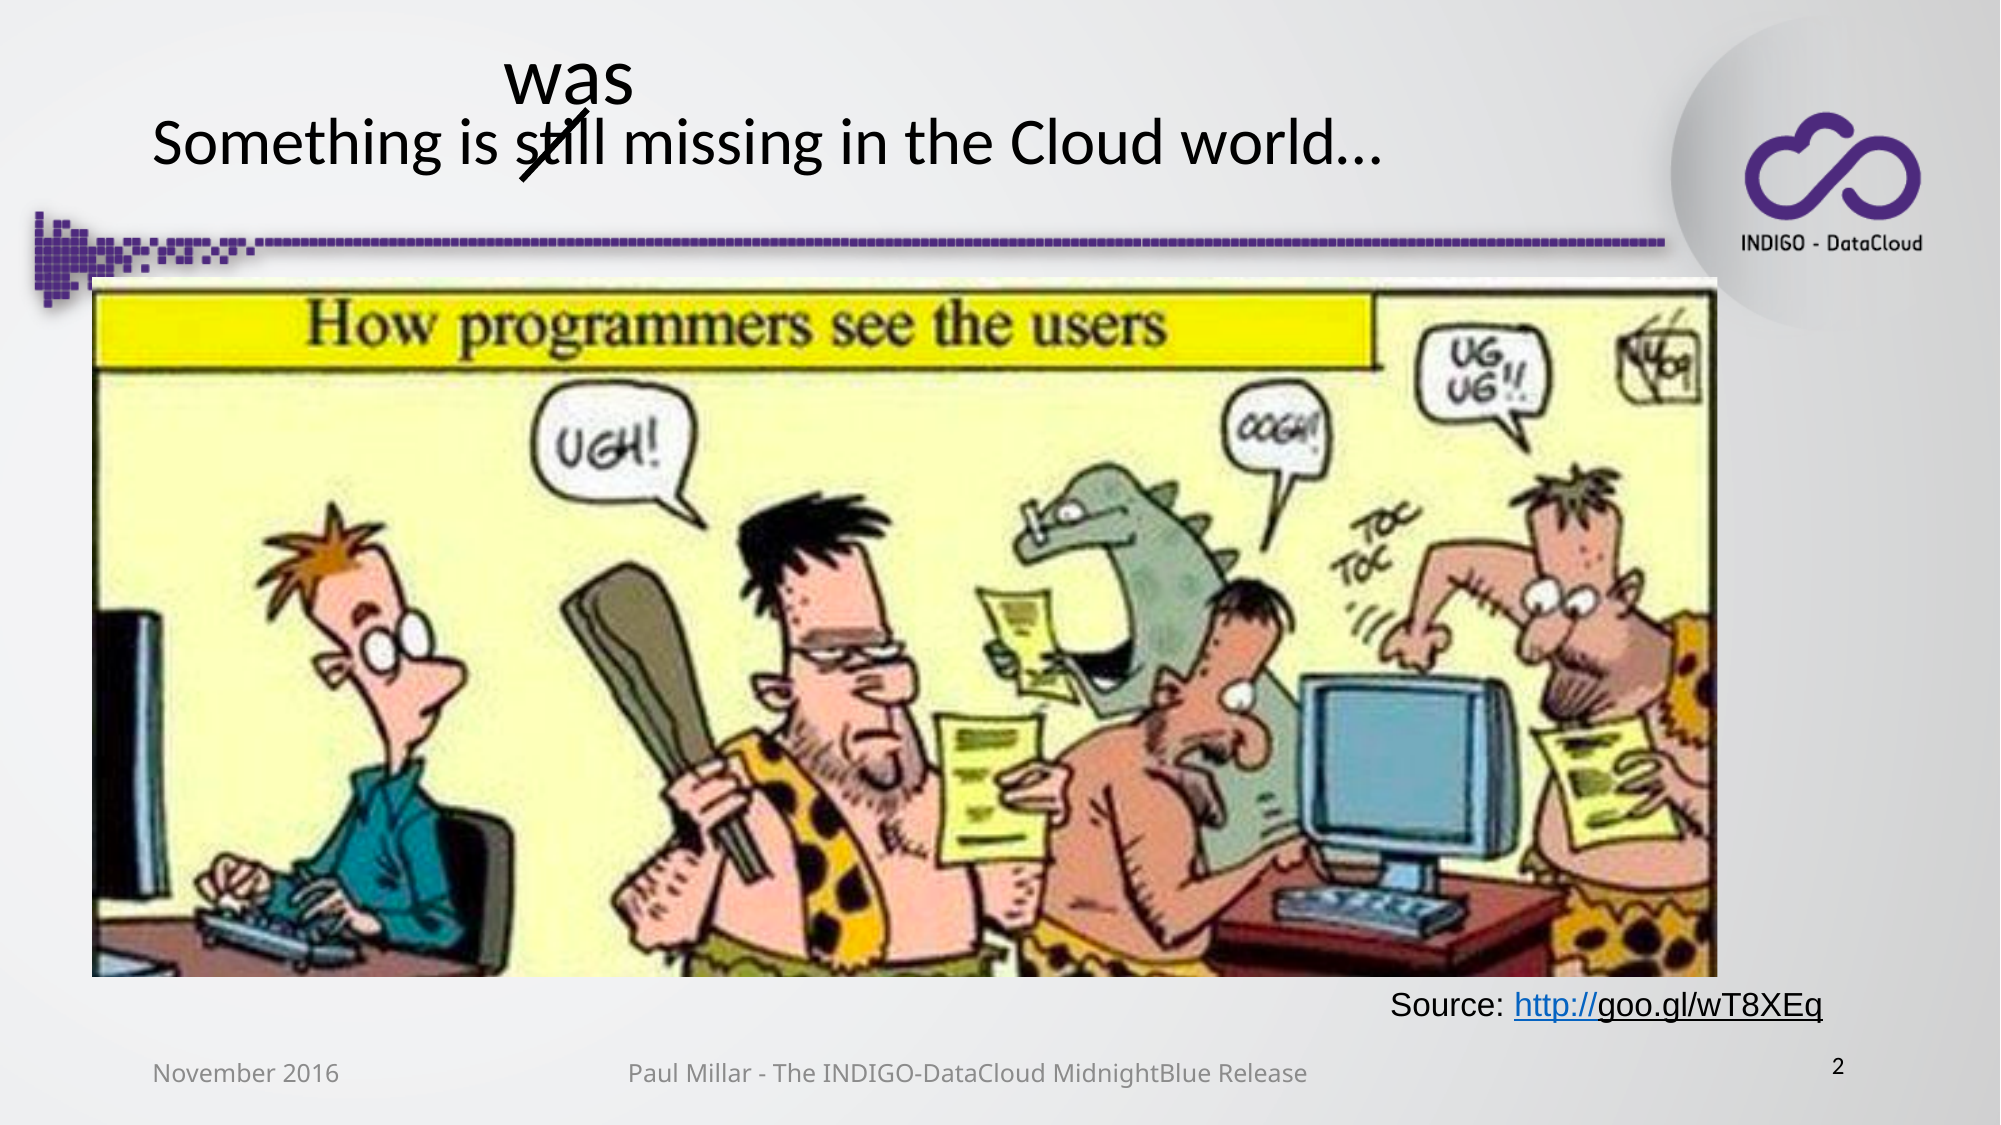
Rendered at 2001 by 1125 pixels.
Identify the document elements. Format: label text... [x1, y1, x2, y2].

text_box Source: http://goo.gl/wT8XEq [1375, 976, 1848, 1031]
slide_number November 2016 [137, 1042, 588, 1103]
footer Paul Millar - The INDIGO-DataCloud MidnightBlue Release [590, 1042, 1347, 1103]
text_box was [489, 13, 650, 129]
picture [0, 0, 2000, 1125]
slide_number <number> [1817, 1042, 1883, 1103]
title Something is still missing in the Cloud world… [137, 33, 1863, 252]
